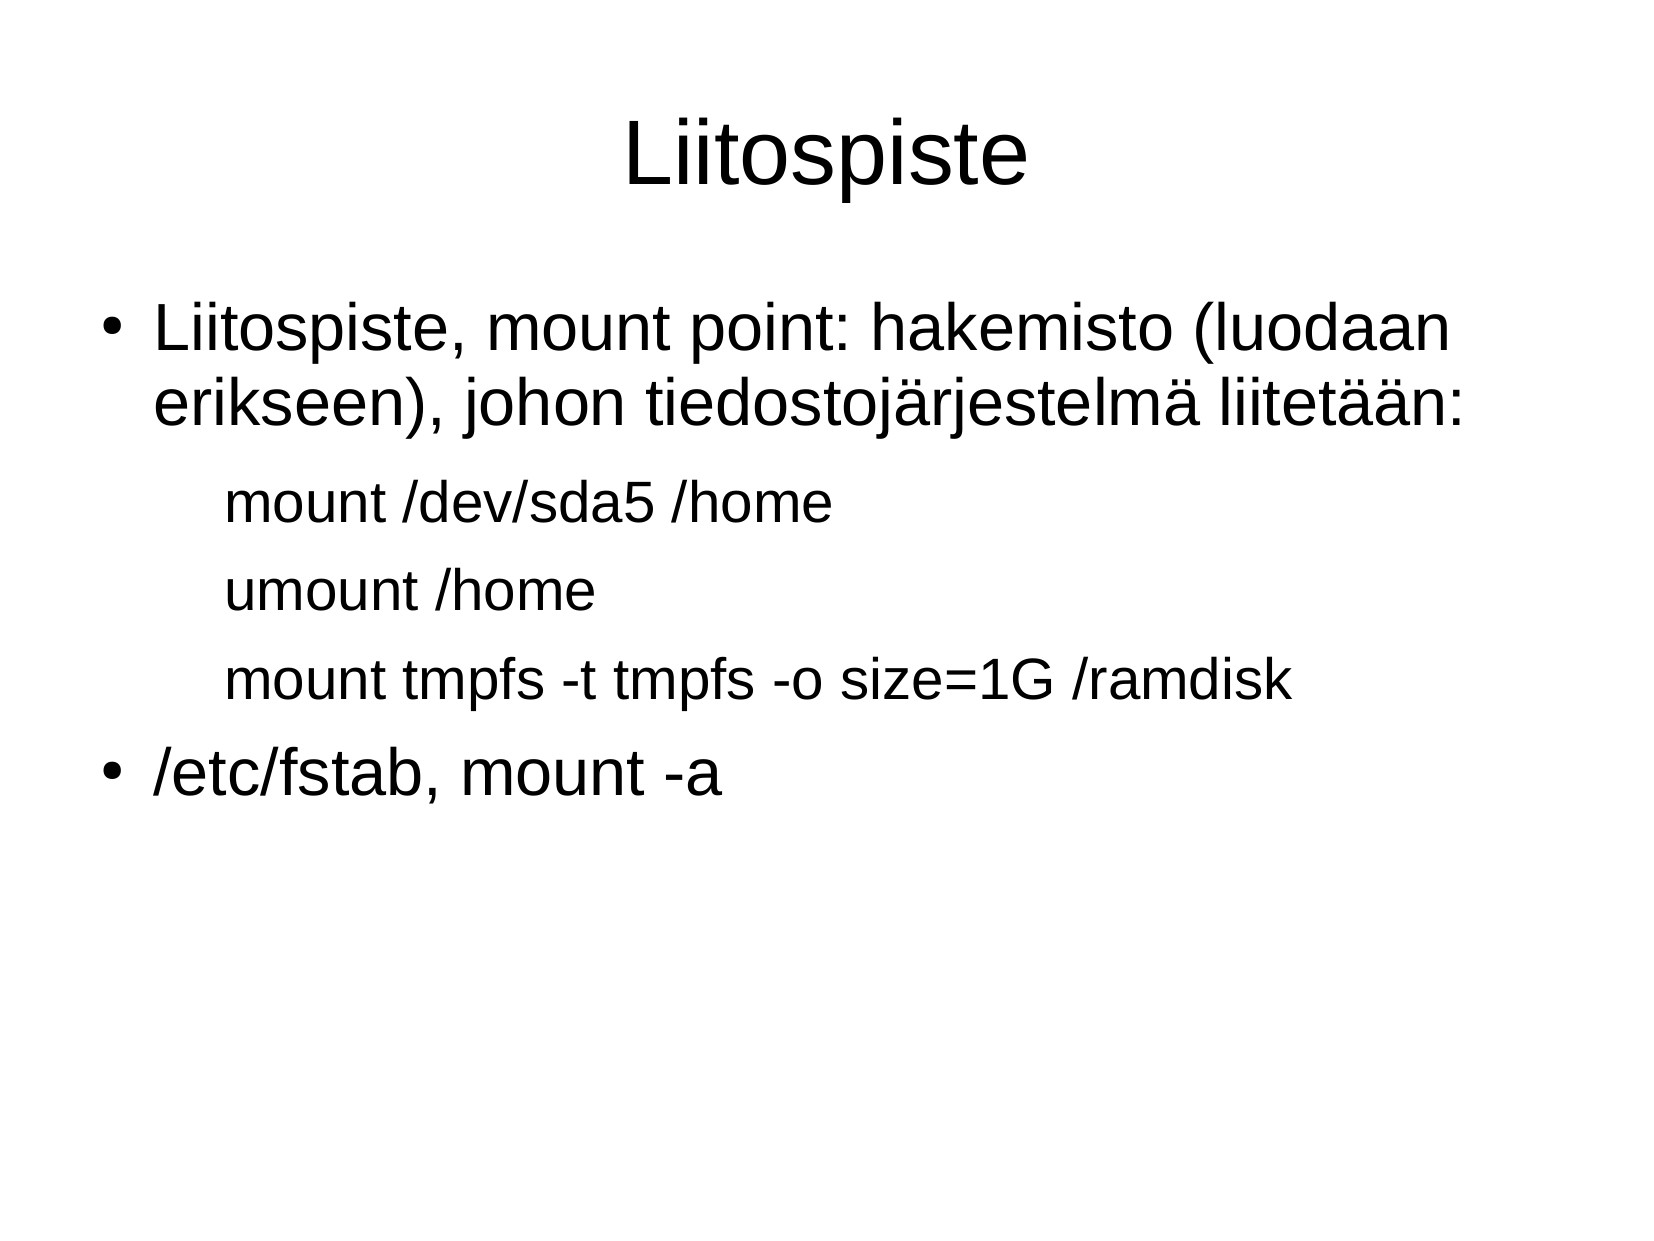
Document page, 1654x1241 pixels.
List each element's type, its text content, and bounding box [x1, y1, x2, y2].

list Liitospiste, mount point: hakemisto (luodaan erikseen), johon tiedostojärjestelmä liitetään: mount /dev/sda5 /home umount /home mount tmpfs -t tmpfs -o size=1G /ramdisk /etc/fstab, mount -a [82, 290, 1571, 1010]
title Liitospiste [82, 49, 1571, 257]
